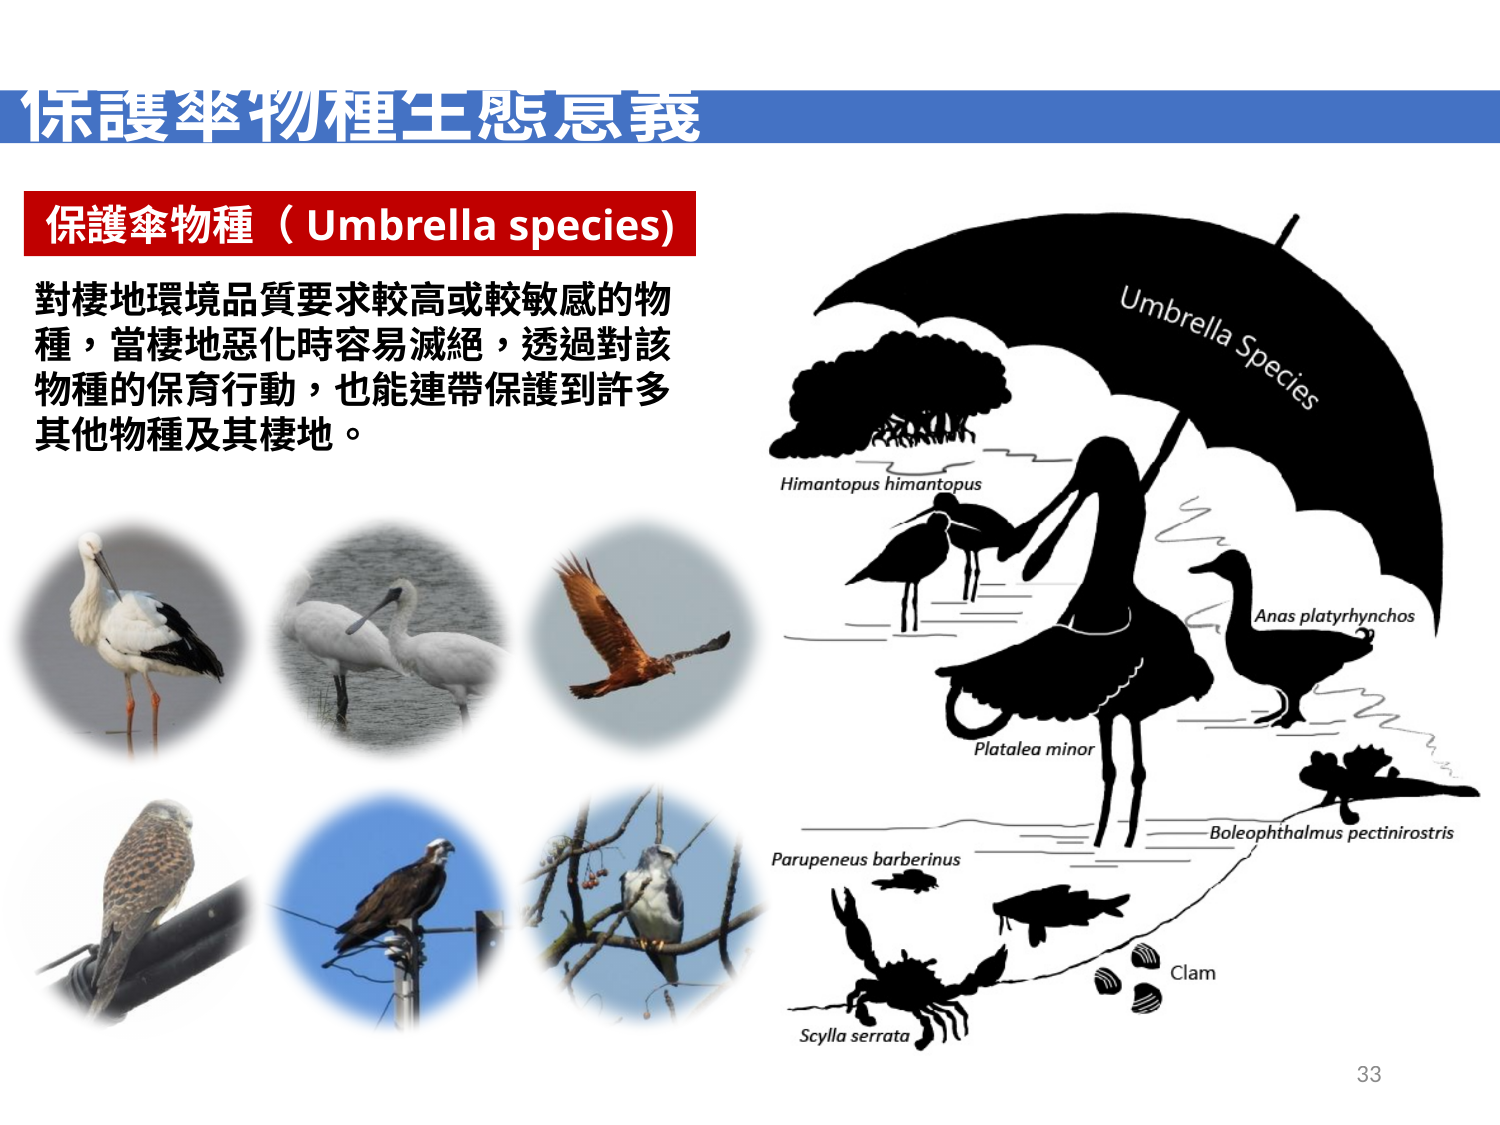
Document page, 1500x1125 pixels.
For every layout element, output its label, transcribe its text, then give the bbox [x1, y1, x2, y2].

picture [730, 173, 1491, 1066]
text_box [959, 90, 1500, 144]
text_box [541, 804, 748, 1007]
text_box 保護傘物種生態意義 [4, 42, 959, 185]
text_box [288, 808, 491, 1011]
text_box [31, 808, 234, 1011]
text_box [31, 539, 234, 741]
text_box [541, 535, 748, 737]
text_box [0, 90, 4, 144]
text_box 保護傘物種（Umbrella species) [23, 191, 696, 257]
text_box [288, 539, 491, 741]
text_box 對棲地環境品質要求較高或較敏感的物種，當棲地惡化時容易滅絕，透過對該物種的保育行動，也能連帶保護到許多其他物種及其棲地。 [19, 268, 696, 464]
